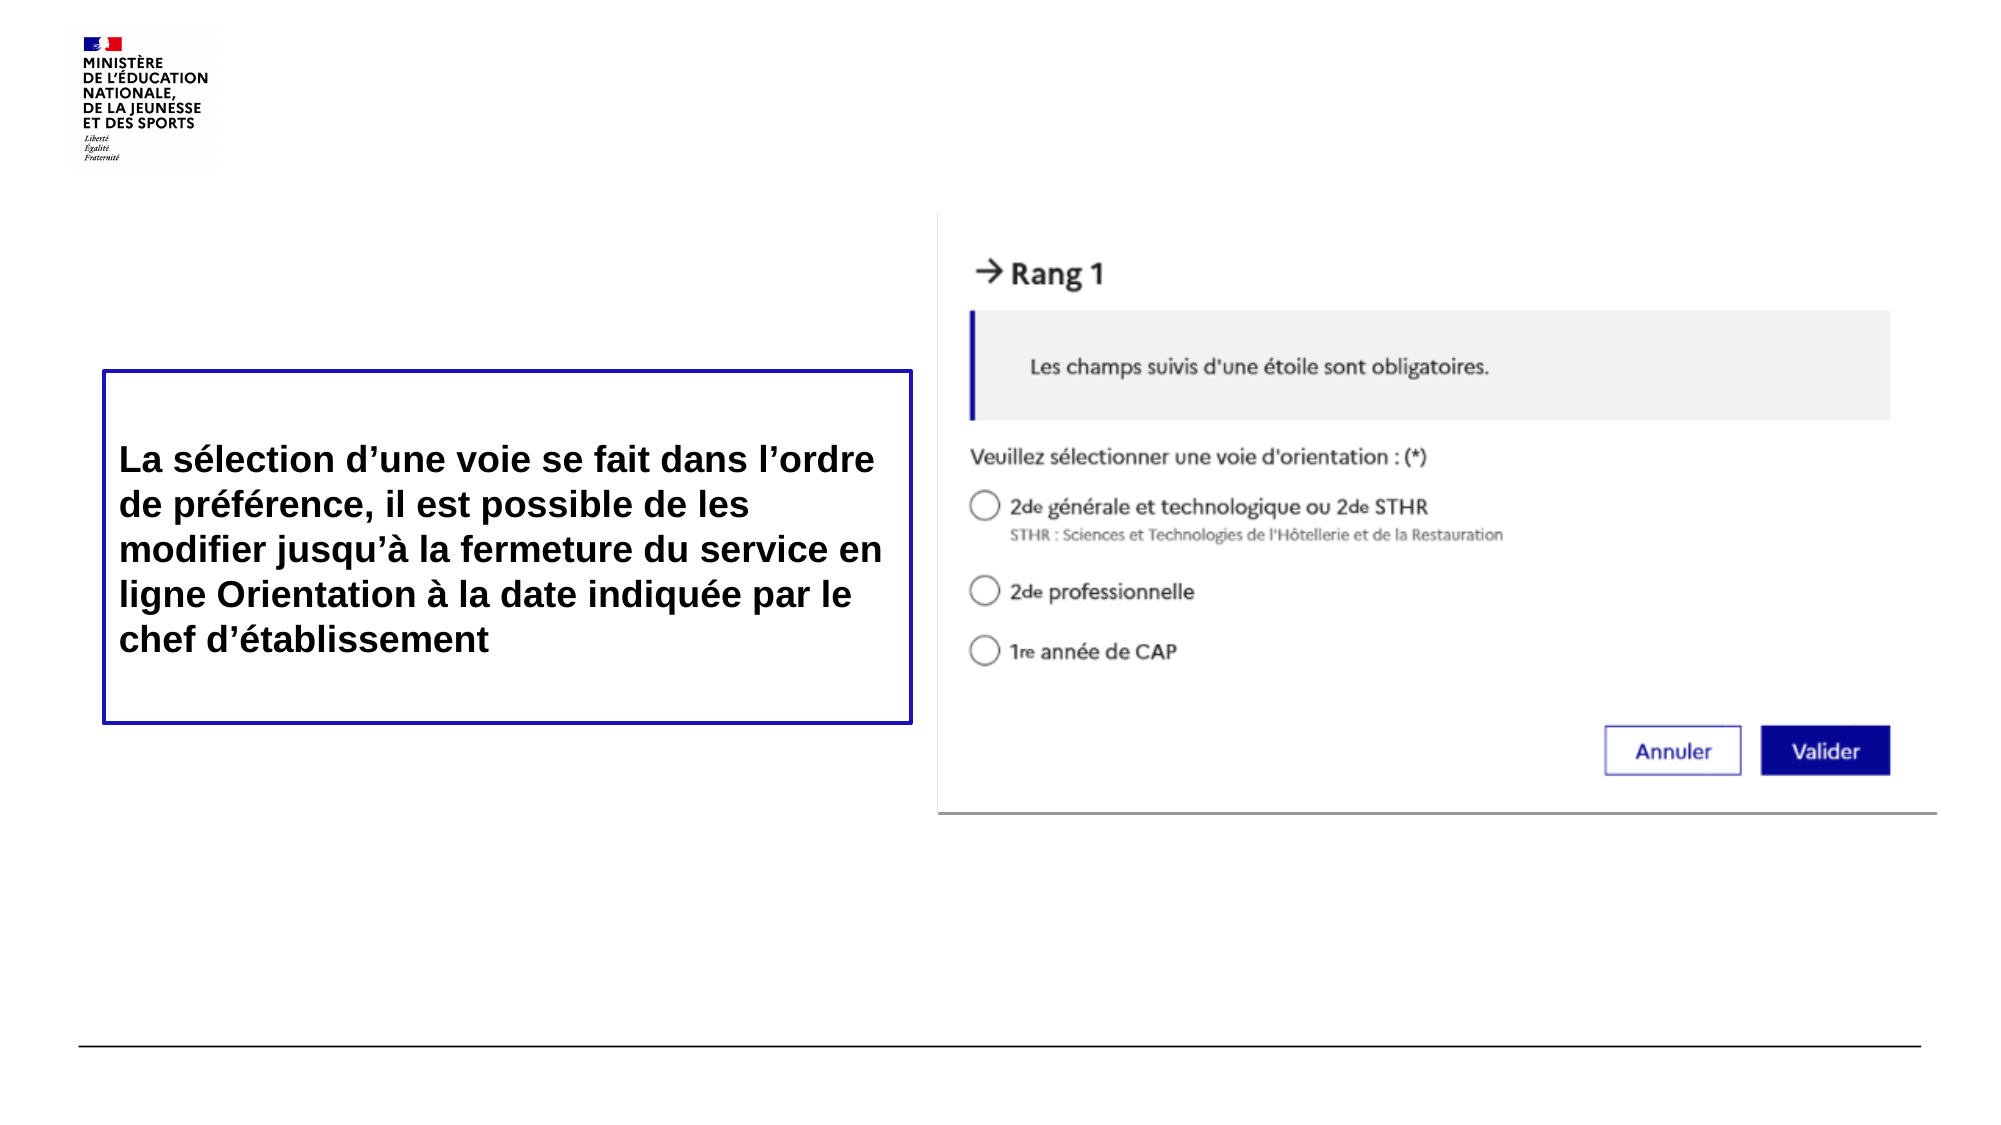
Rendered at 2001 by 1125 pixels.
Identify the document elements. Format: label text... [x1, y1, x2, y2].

picture [70, 23, 221, 174]
picture [952, 222, 1925, 798]
text_box La sélection d’une voie se fait dans l’ordre de préférence, il est possible de les modifier jusqu’à la fermeture du service en ligne Orientation à la date indiquée par le chef d’établissement [103, 370, 911, 724]
